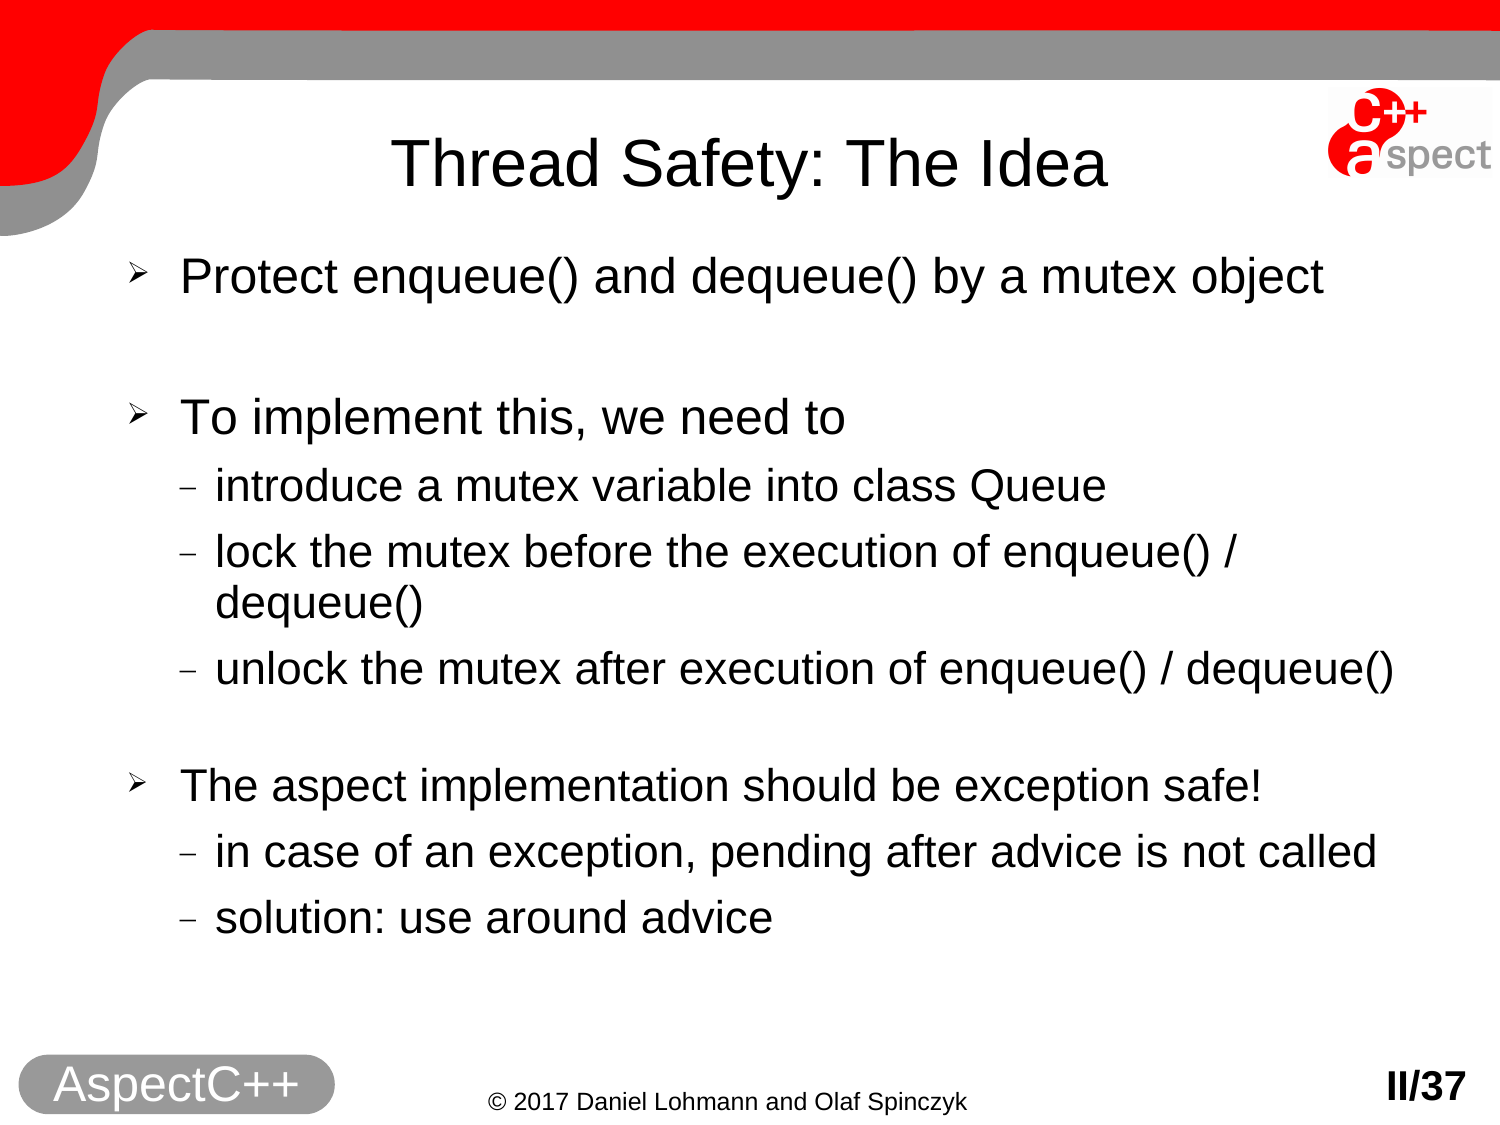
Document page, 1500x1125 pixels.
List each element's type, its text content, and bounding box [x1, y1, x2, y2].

list Protect enqueue() and dequeue() by a mutex object To implement this, we need to introduce a mutex variable into class Queue lock the mutex before the execution of enqueue() / dequeue() unlock the mutex after execution of enqueue() / dequeue() The aspect implementation should be exception safe! in case of an exception, pending after advice is not called solution: use around advice [126, 248, 1459, 1014]
title Thread Safety: The Idea [112, 98, 1388, 223]
